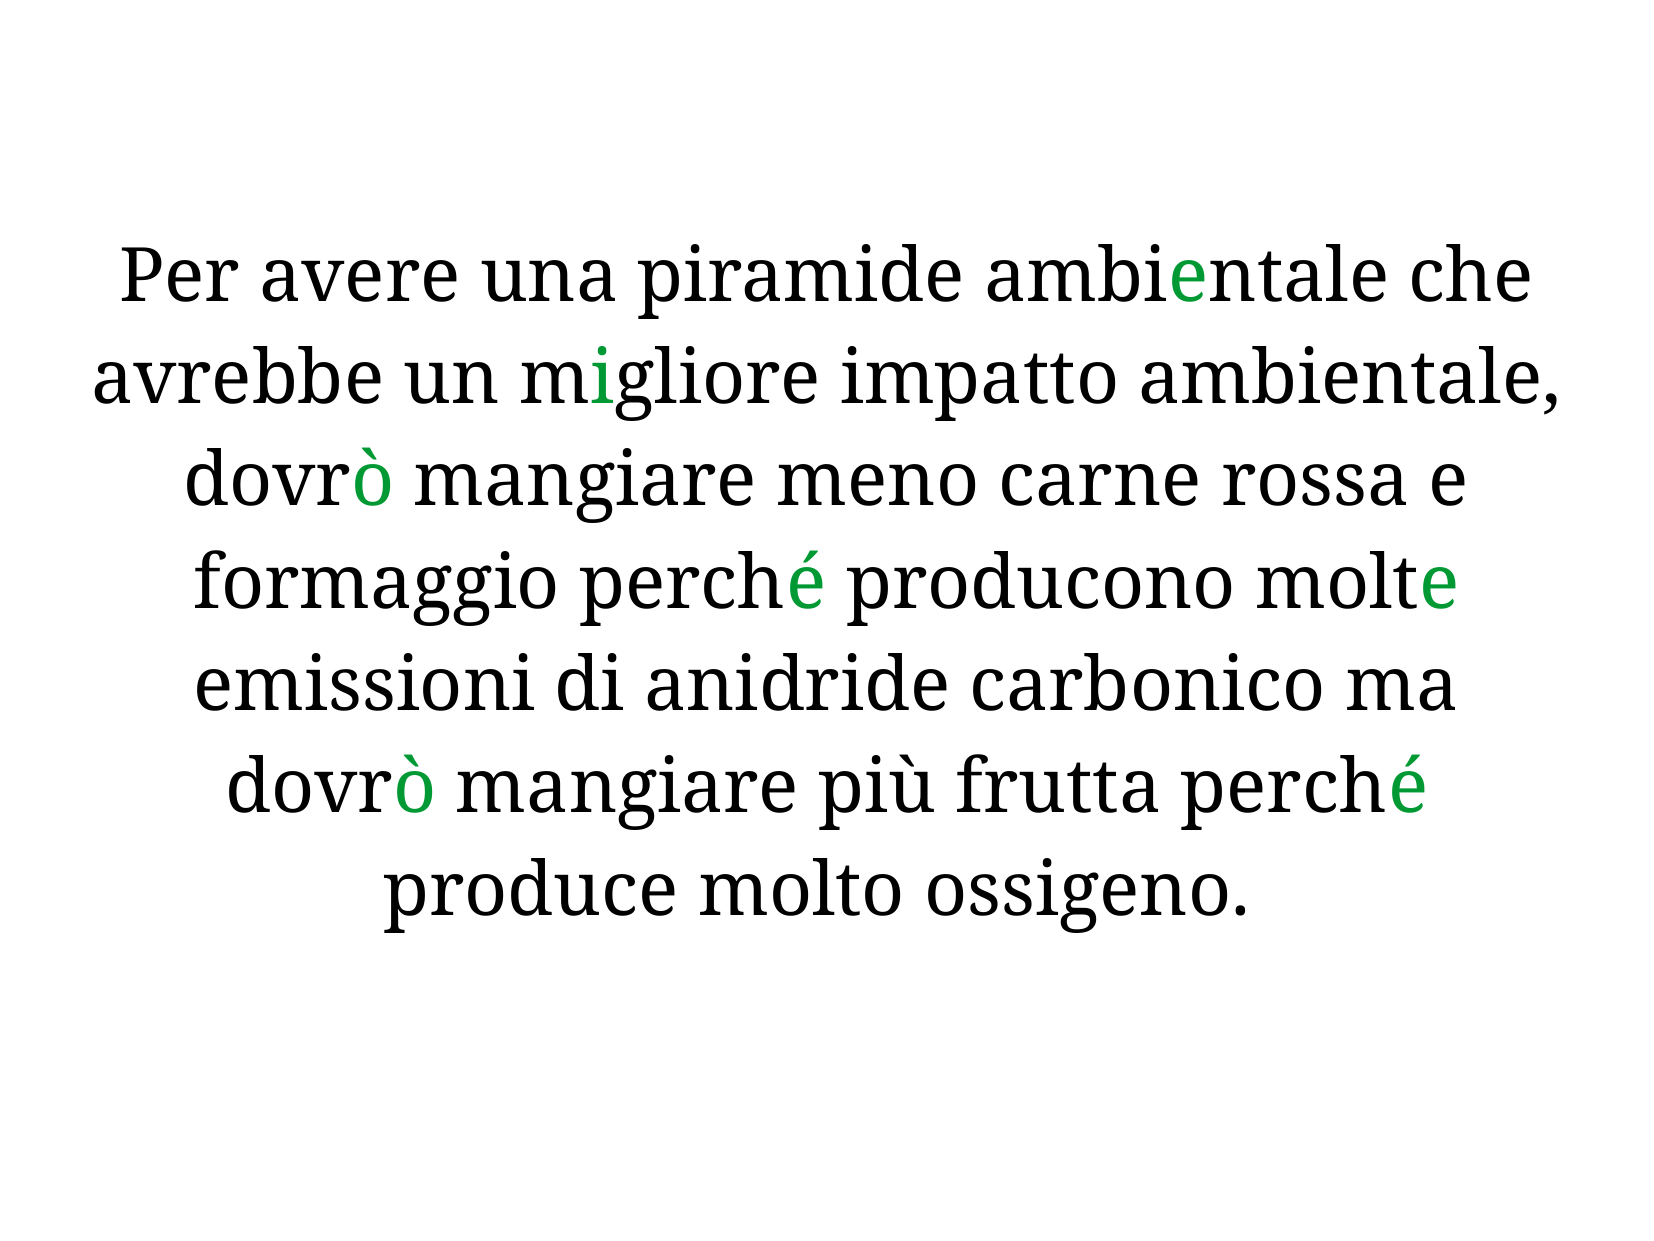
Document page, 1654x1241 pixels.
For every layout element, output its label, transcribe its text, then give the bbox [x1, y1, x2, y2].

subtitle Per avere una piramide ambientale che avrebbe un migliore impatto ambientale, dovrò mangiare meno carne rossa e formaggio perché producono molte emissioni di anidride carbonico ma dovrò mangiare più frutta perché produce molto ossigeno. [82, 49, 1571, 1109]
